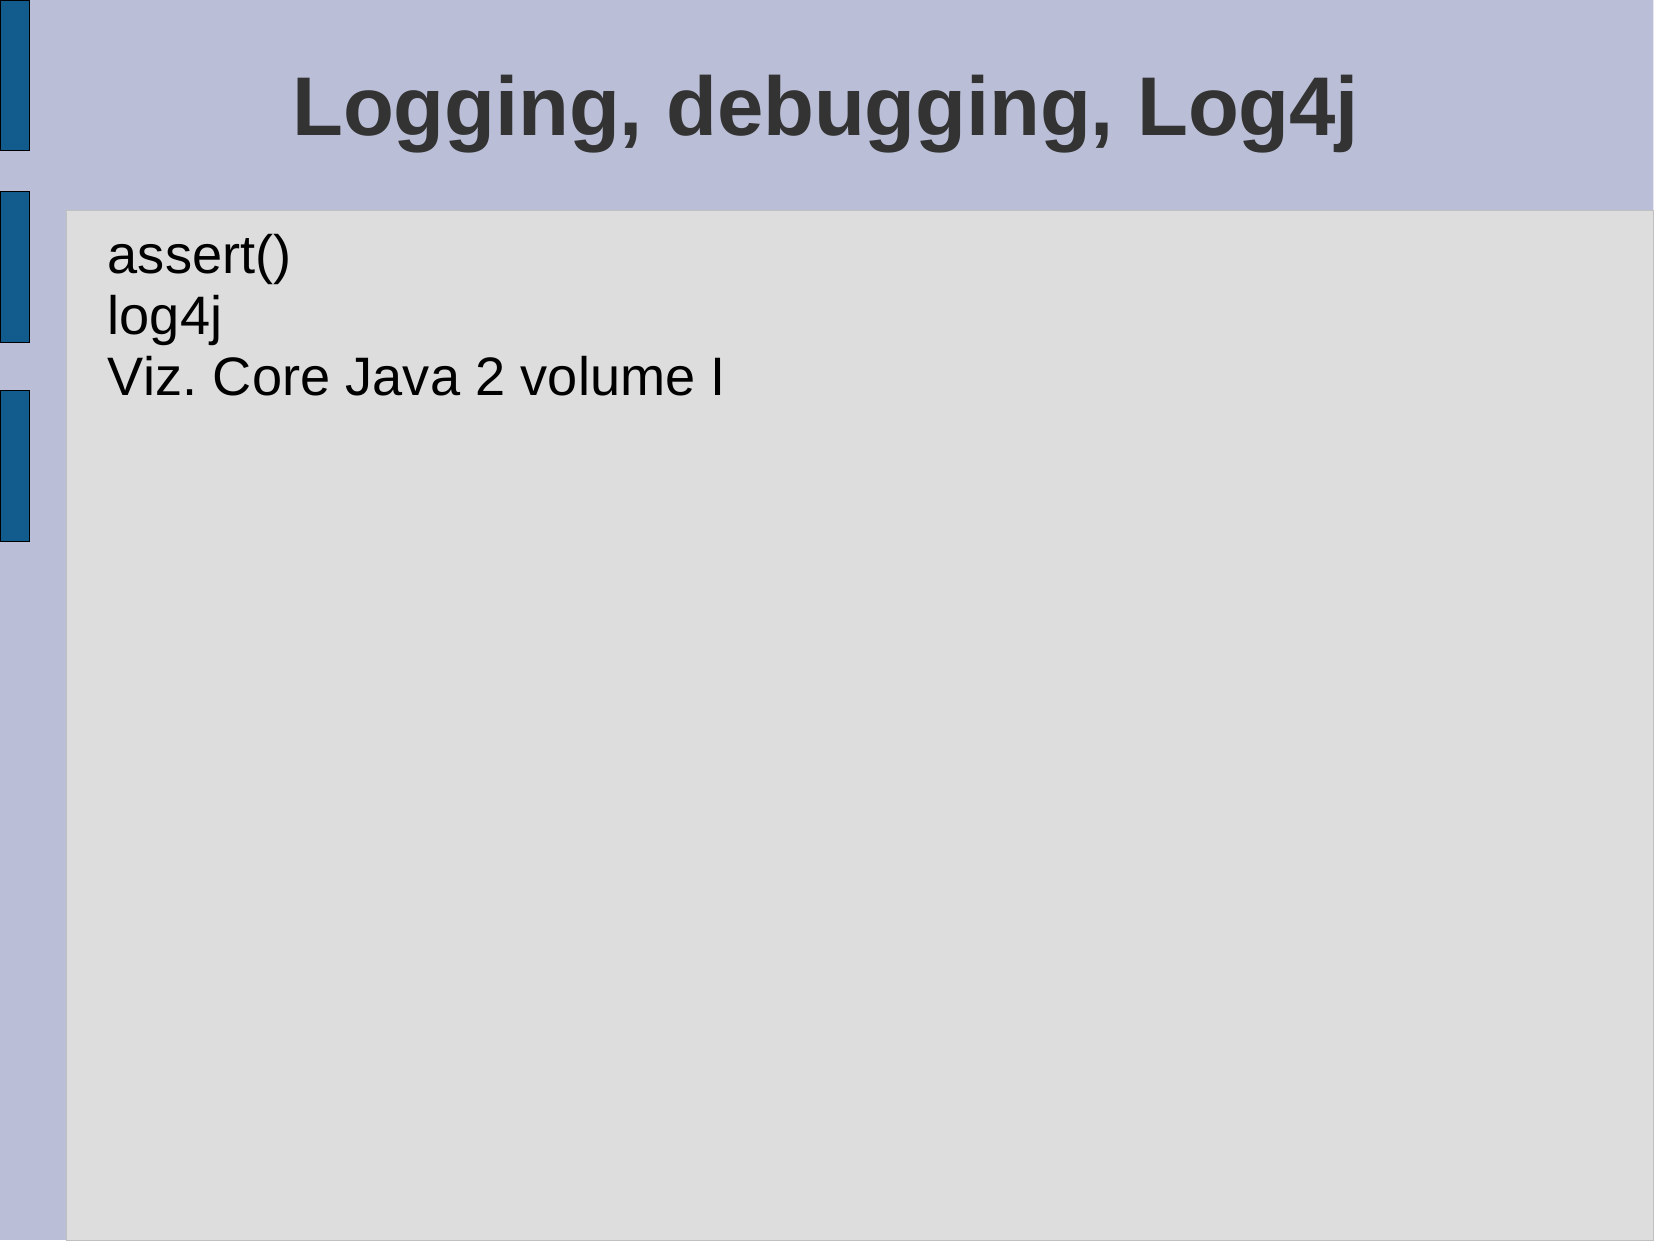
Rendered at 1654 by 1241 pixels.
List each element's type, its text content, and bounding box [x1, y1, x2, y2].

list assert() log4j Viz. Core Java 2 volume I [90, 225, 1576, 1171]
title Logging, debugging, Log4j [120, 17, 1533, 196]
